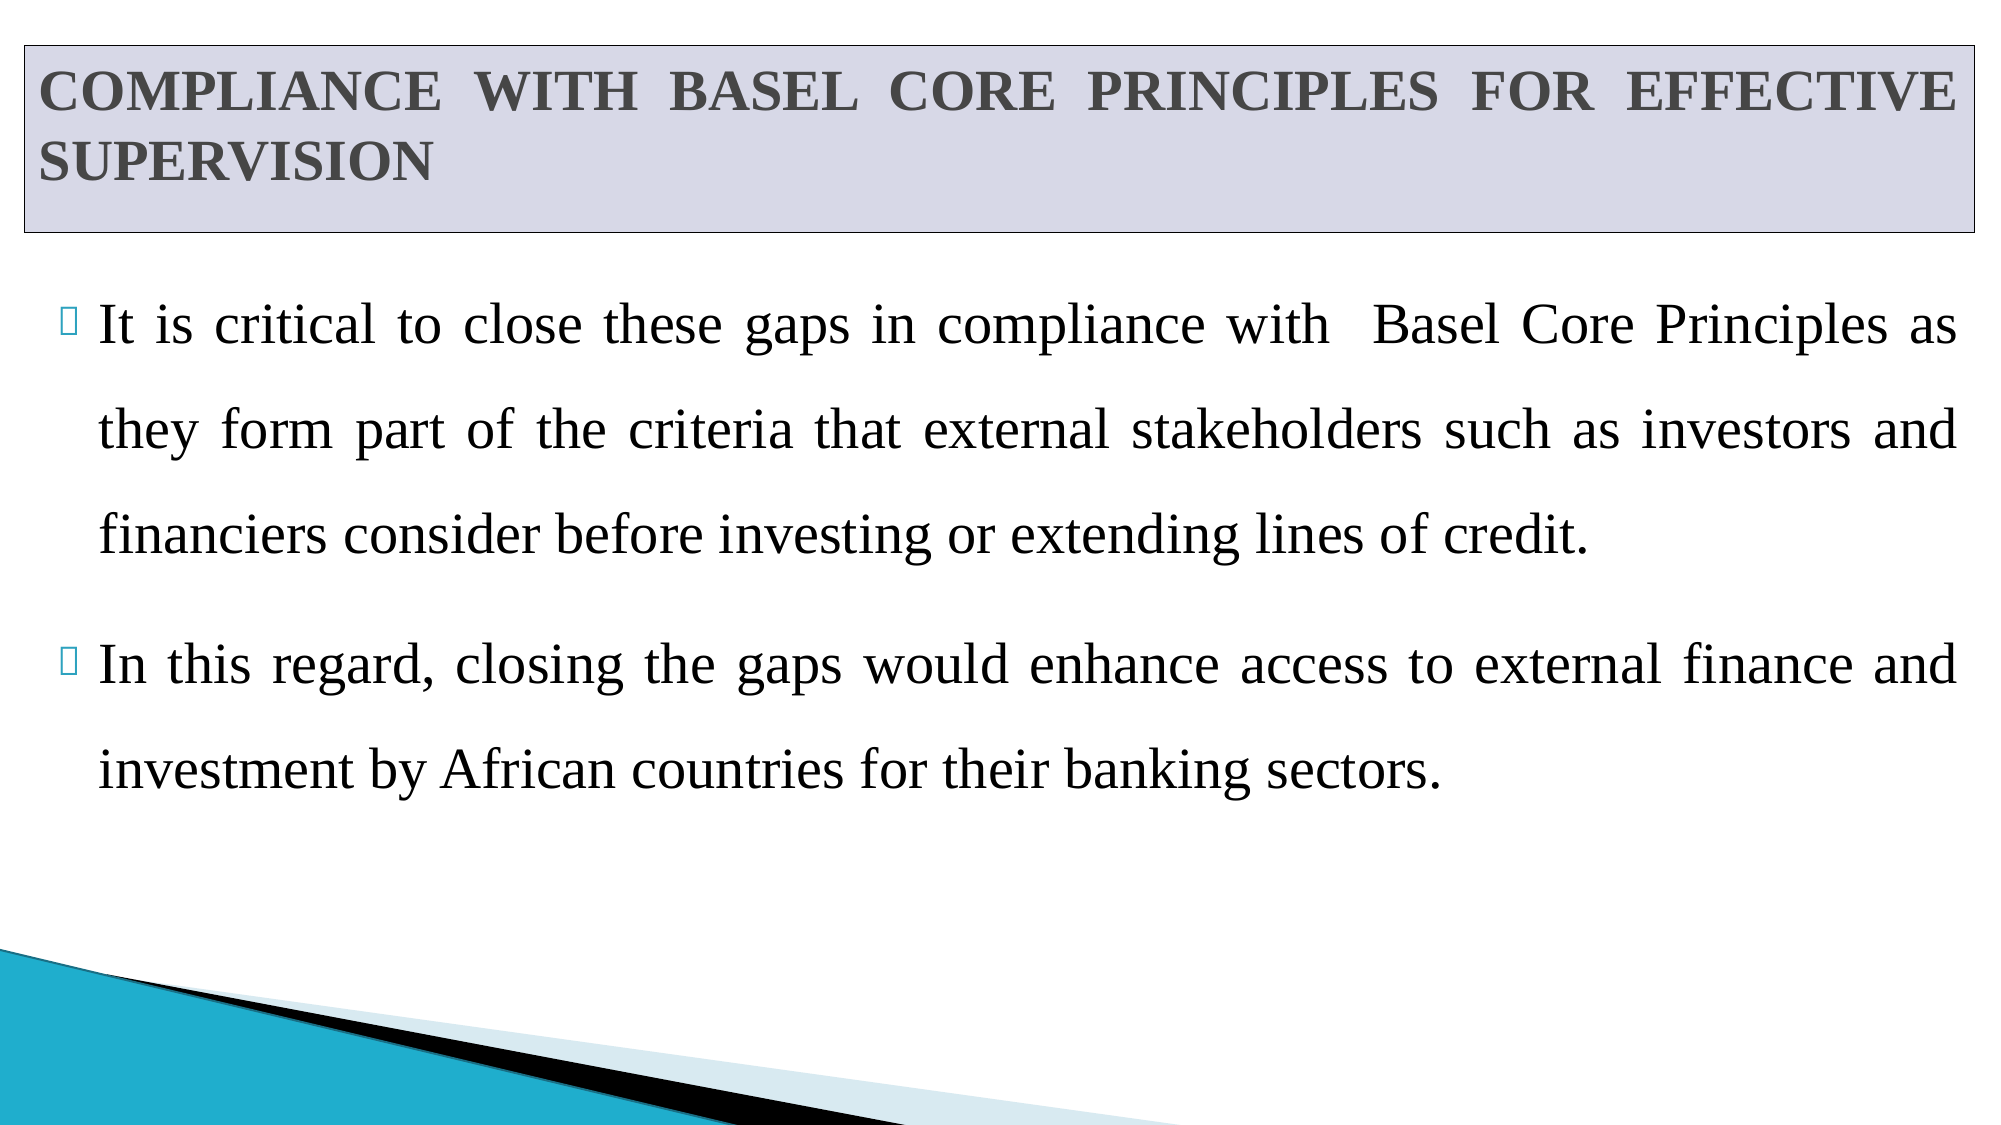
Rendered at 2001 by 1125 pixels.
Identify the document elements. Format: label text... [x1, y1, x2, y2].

list It is critical to close these gaps in compliance with Basel Core Principles as they form part of the criteria that external stakeholders such as investors and financiers consider before investing or extending lines of credit. In this regard, closing the gaps would enhance access to external finance and investment by African countries for their banking sectors. [24, 243, 1975, 1095]
title COMPLIANCE WITH BASEL CORE PRINCIPLES FOR EFFECTIVE SUPERVISION [24, 45, 1975, 233]
